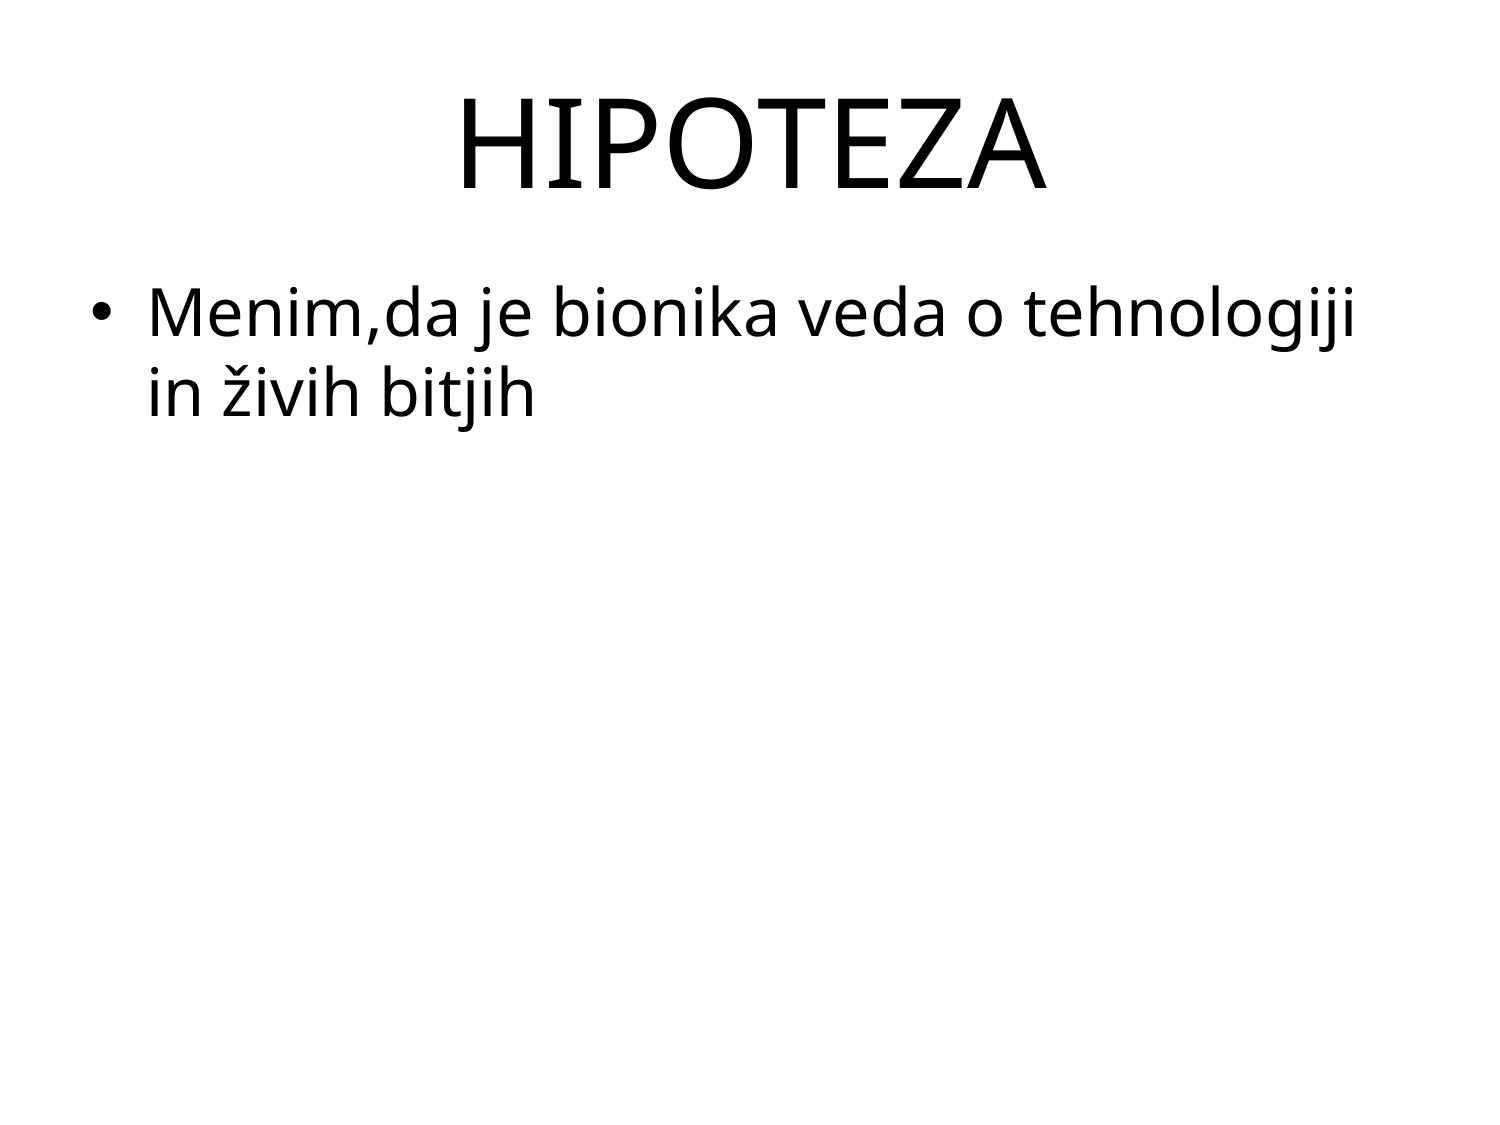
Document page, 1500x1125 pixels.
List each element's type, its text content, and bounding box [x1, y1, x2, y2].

title HIPOTEZA [75, 45, 1425, 233]
list Menim,da je bionika veda o tehnologiji in živih bitjih [75, 262, 1425, 1005]
